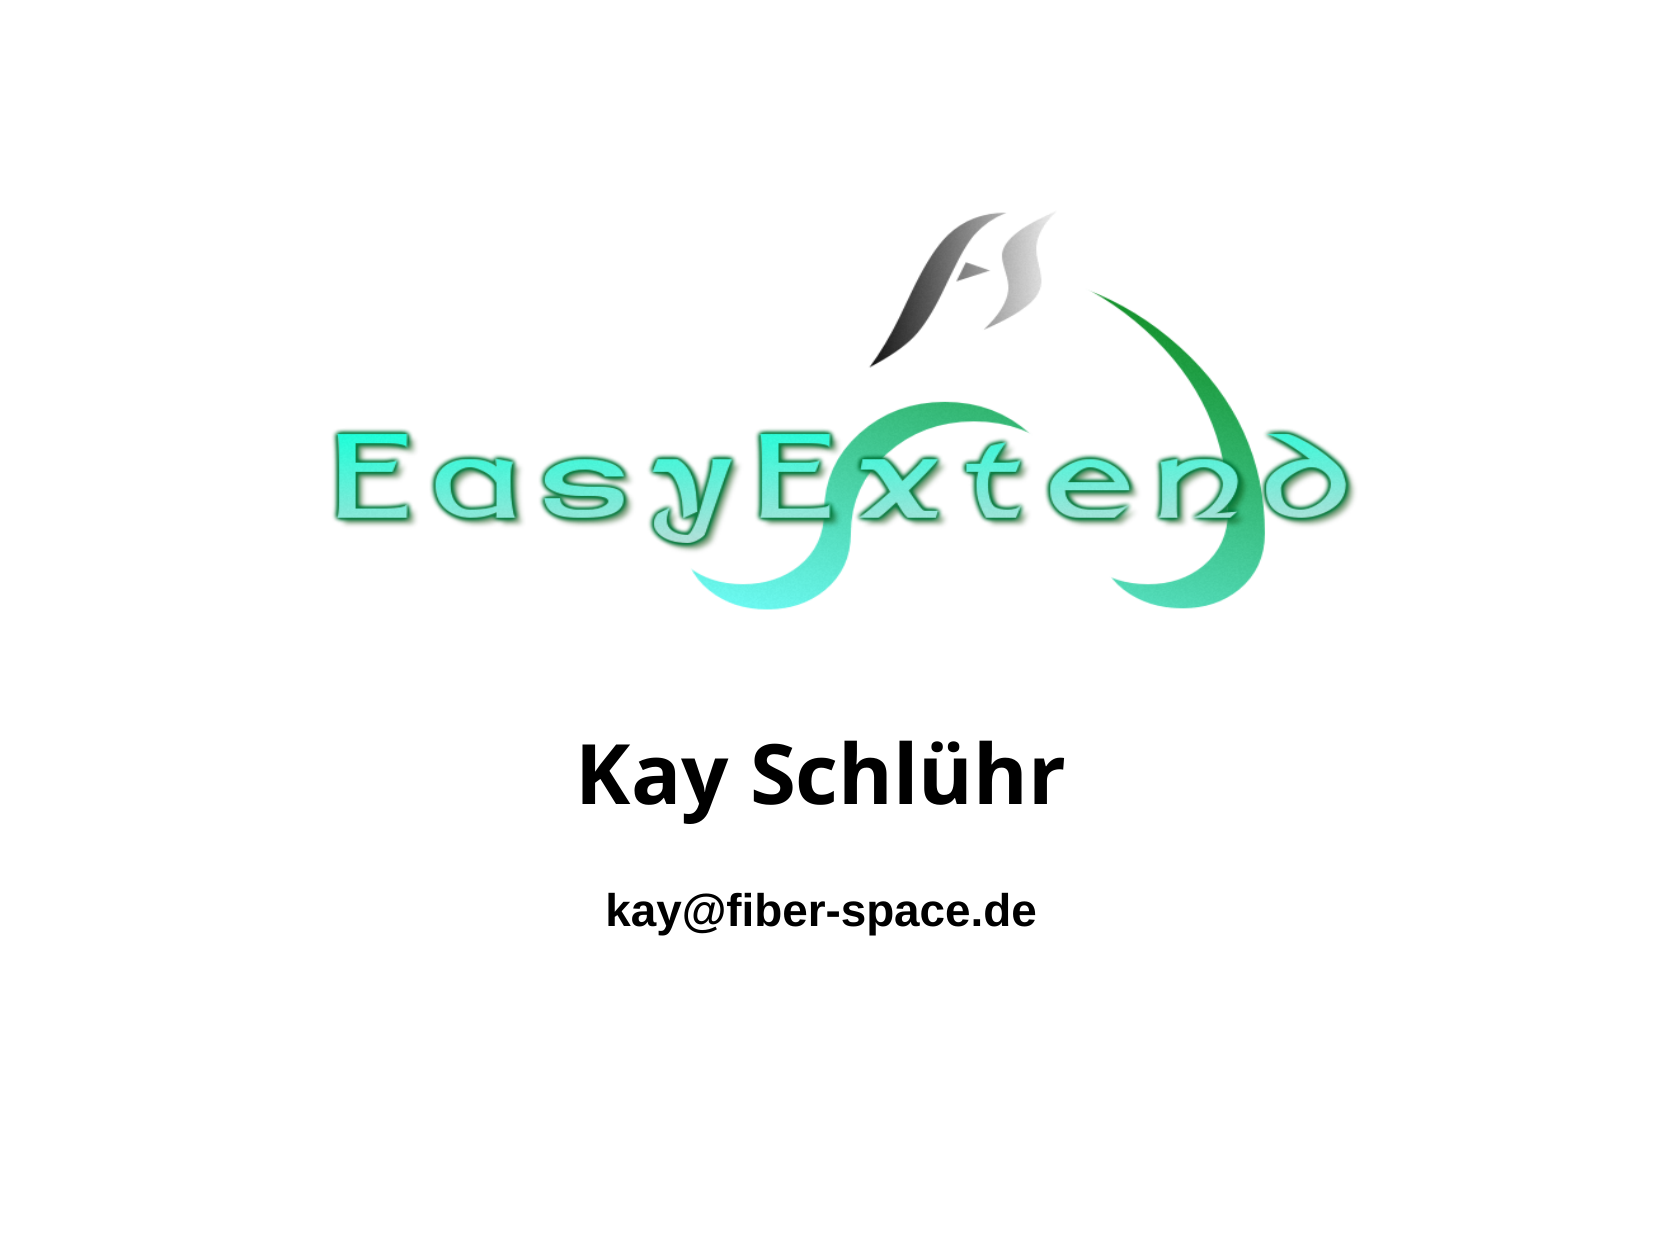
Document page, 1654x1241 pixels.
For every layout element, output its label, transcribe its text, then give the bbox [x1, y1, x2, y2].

picture [324, 199, 1359, 621]
text_box Kay Schlühr [561, 708, 1182, 916]
text_box kay@fiber-space.de [590, 877, 1052, 945]
